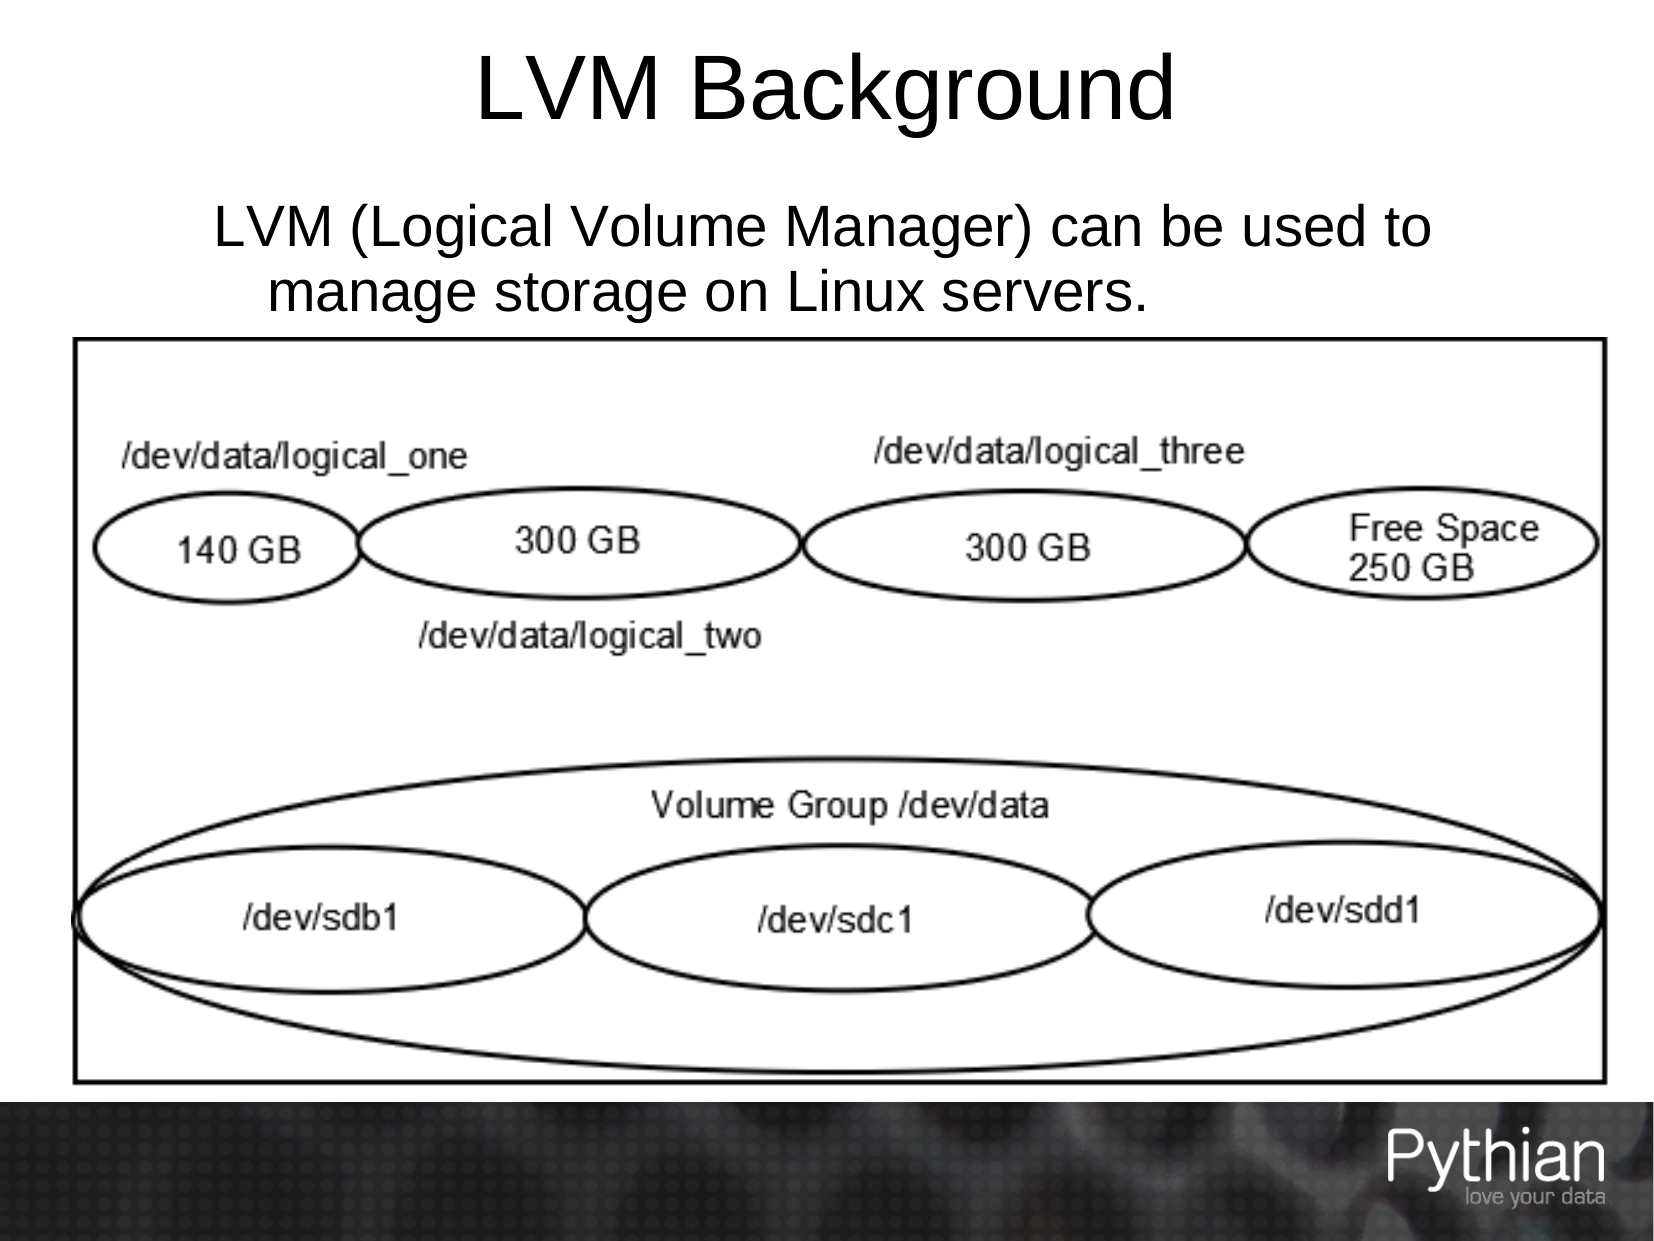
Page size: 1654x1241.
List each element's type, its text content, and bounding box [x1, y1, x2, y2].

title LVM Background [82, 0, 1571, 192]
list LVM (Logical Volume Manager) can be used to manage storage on Linux servers. [125, 193, 1538, 337]
picture [0, 1102, 1654, 1241]
picture [71, 337, 1613, 1088]
